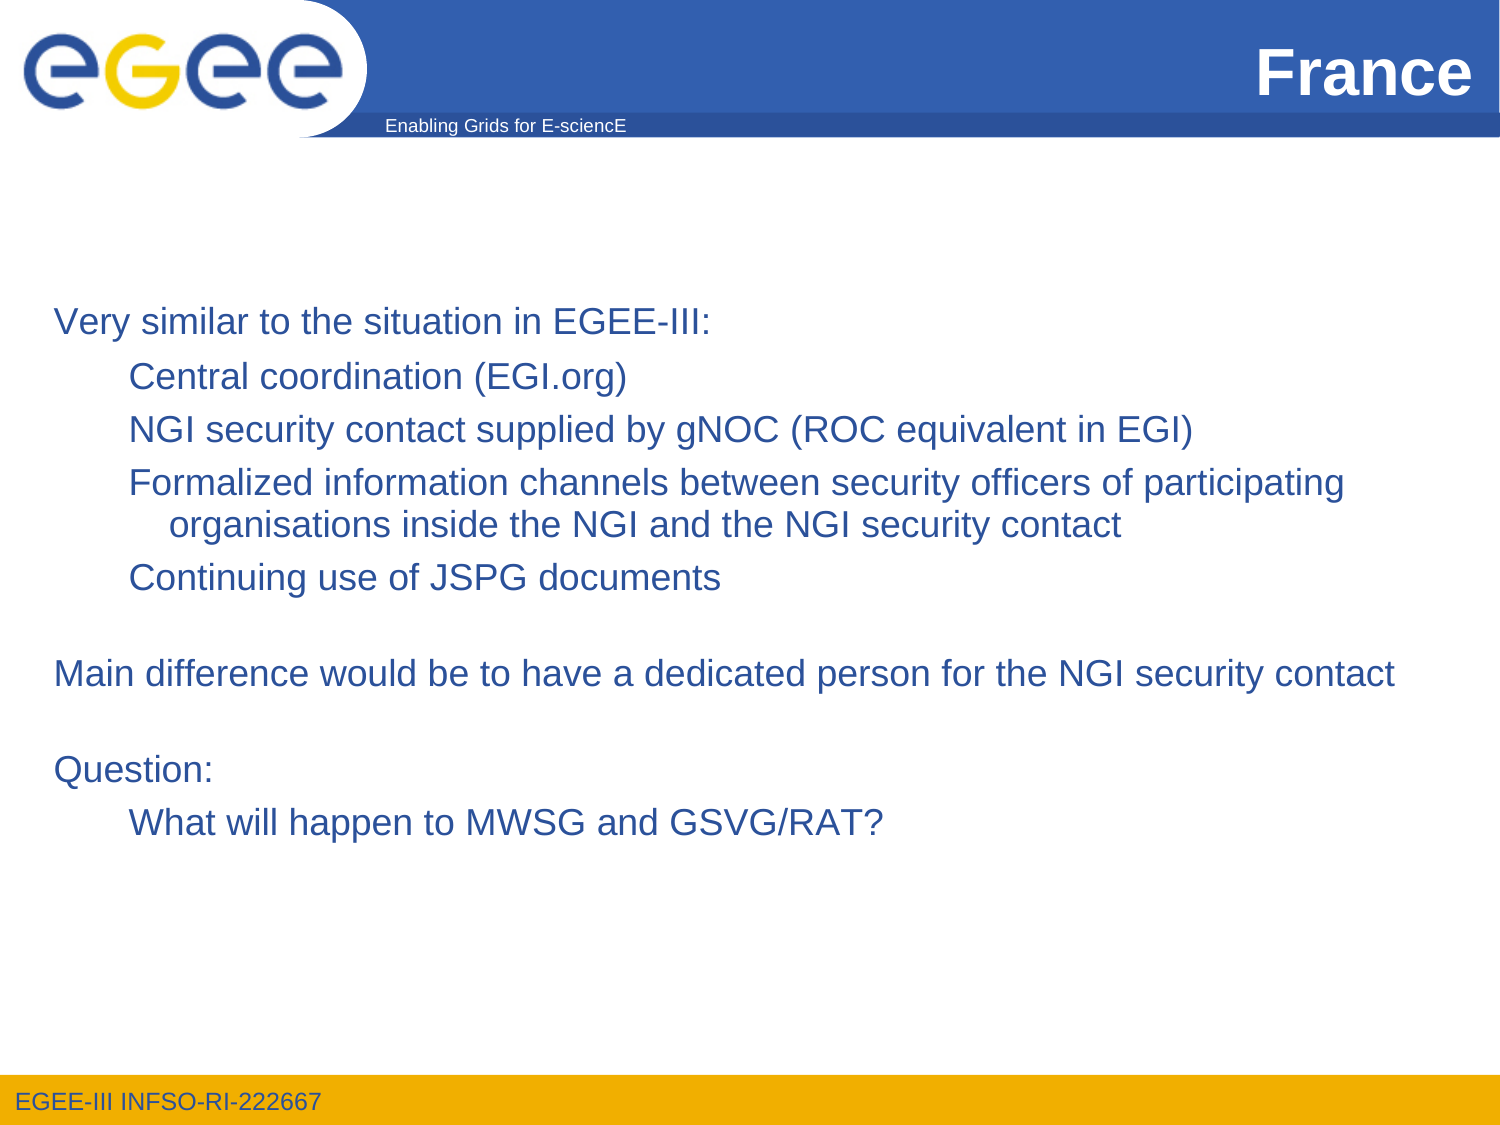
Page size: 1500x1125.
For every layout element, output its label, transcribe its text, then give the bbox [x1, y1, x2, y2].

subtitle Very similar to the situation in EGEE-III: Central coordination (EGI.org) NGI security contact supplied by gNOC (ROC equivalent in EGI) Formalized information channels between security officers of participating organisations inside the NGI and the NGI security contact Continuing use of JSPG documents Main difference would be to have a dedicated person for the NGI security contact Question: What will happen to MWSG and GSVG/RAT? [53, 125, 1463, 1125]
title France [369, 0, 1475, 146]
picture [18, 30, 349, 112]
